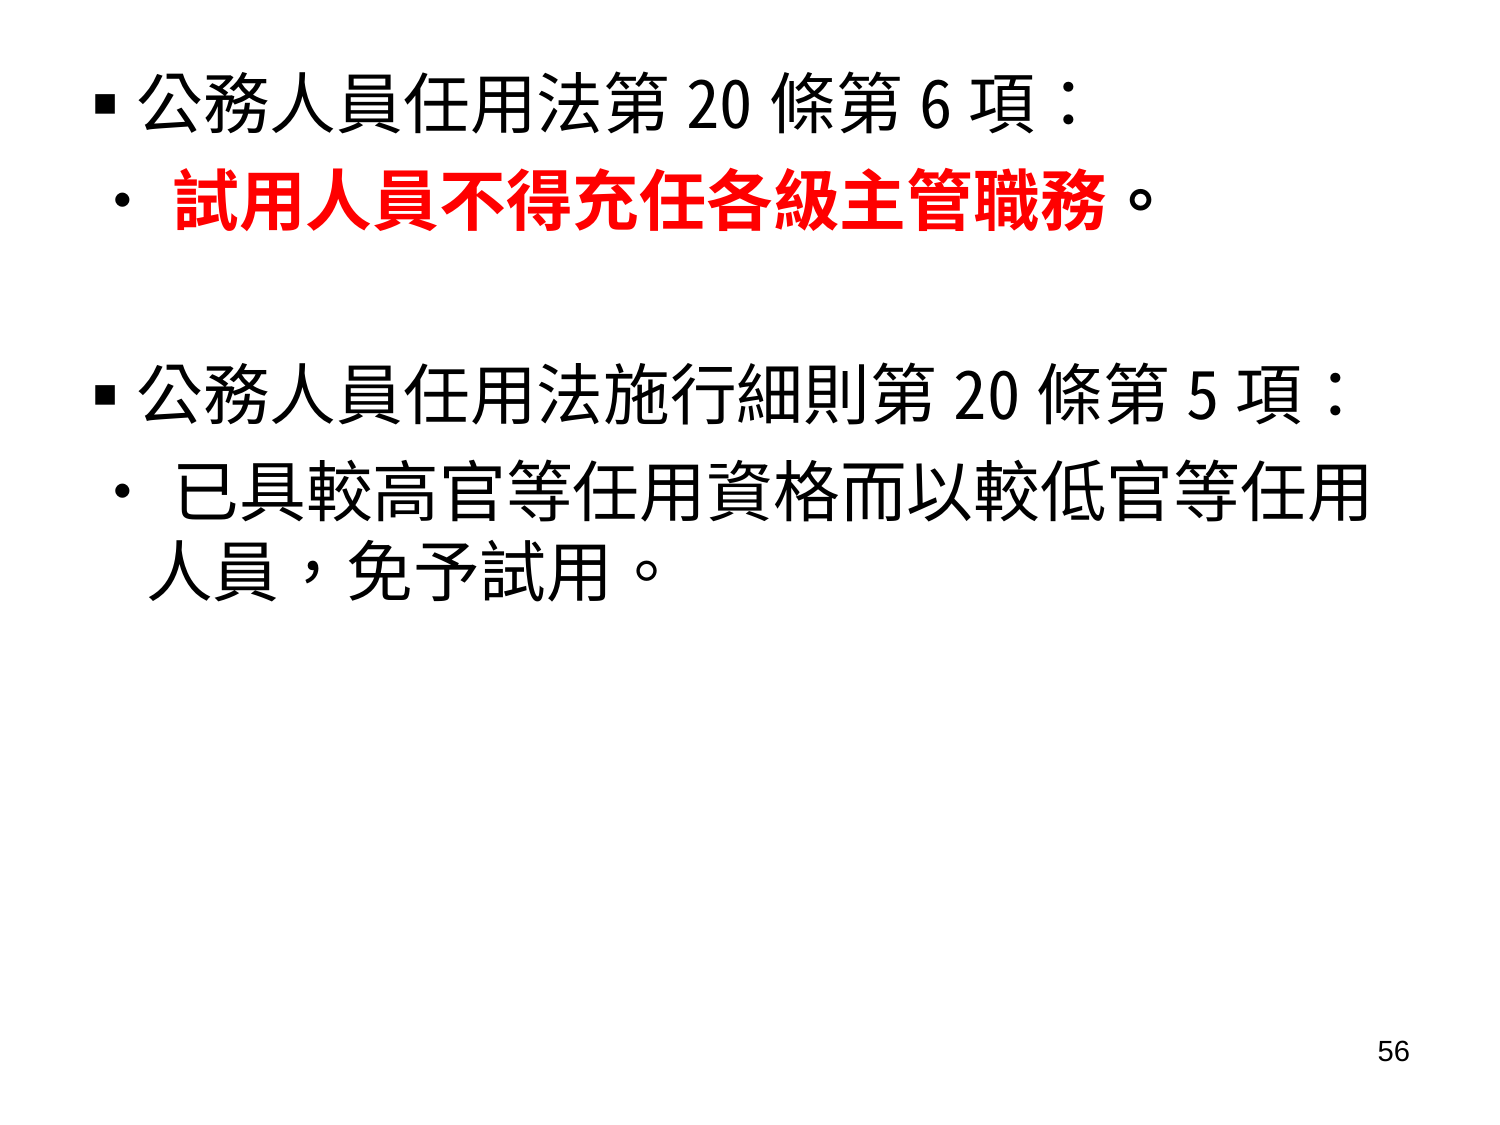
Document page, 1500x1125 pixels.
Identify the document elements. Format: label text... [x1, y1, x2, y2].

list 公務人員任用法第20條第6項： •試用人員不得充任各級主管職務。 公務人員任用法施行細則第20條第5項： •已具較高官等任用資格而以較低官等任用人員，免予試用。 [75, 54, 1426, 1005]
